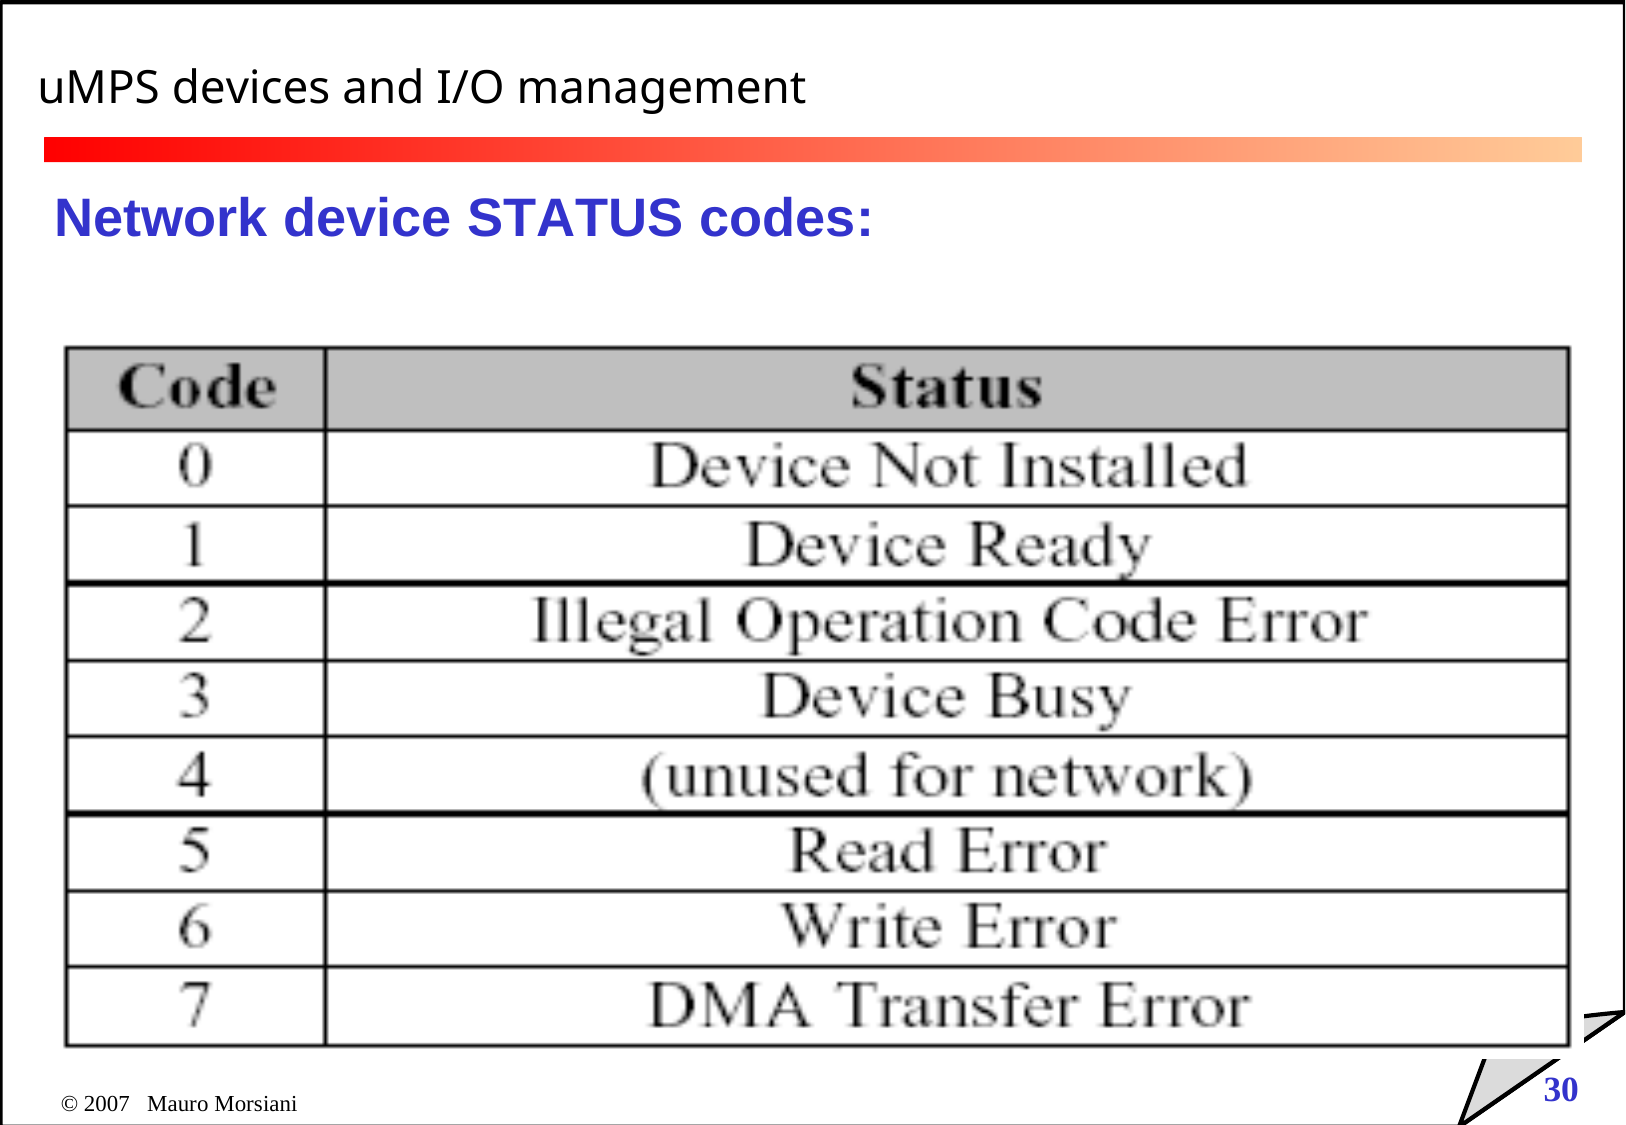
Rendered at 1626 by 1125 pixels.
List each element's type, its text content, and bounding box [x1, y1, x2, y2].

picture [46, 337, 1584, 1059]
title uMPS devices and I/O management [37, 44, 1587, 130]
list Network device STATUS codes: [54, 187, 1557, 595]
